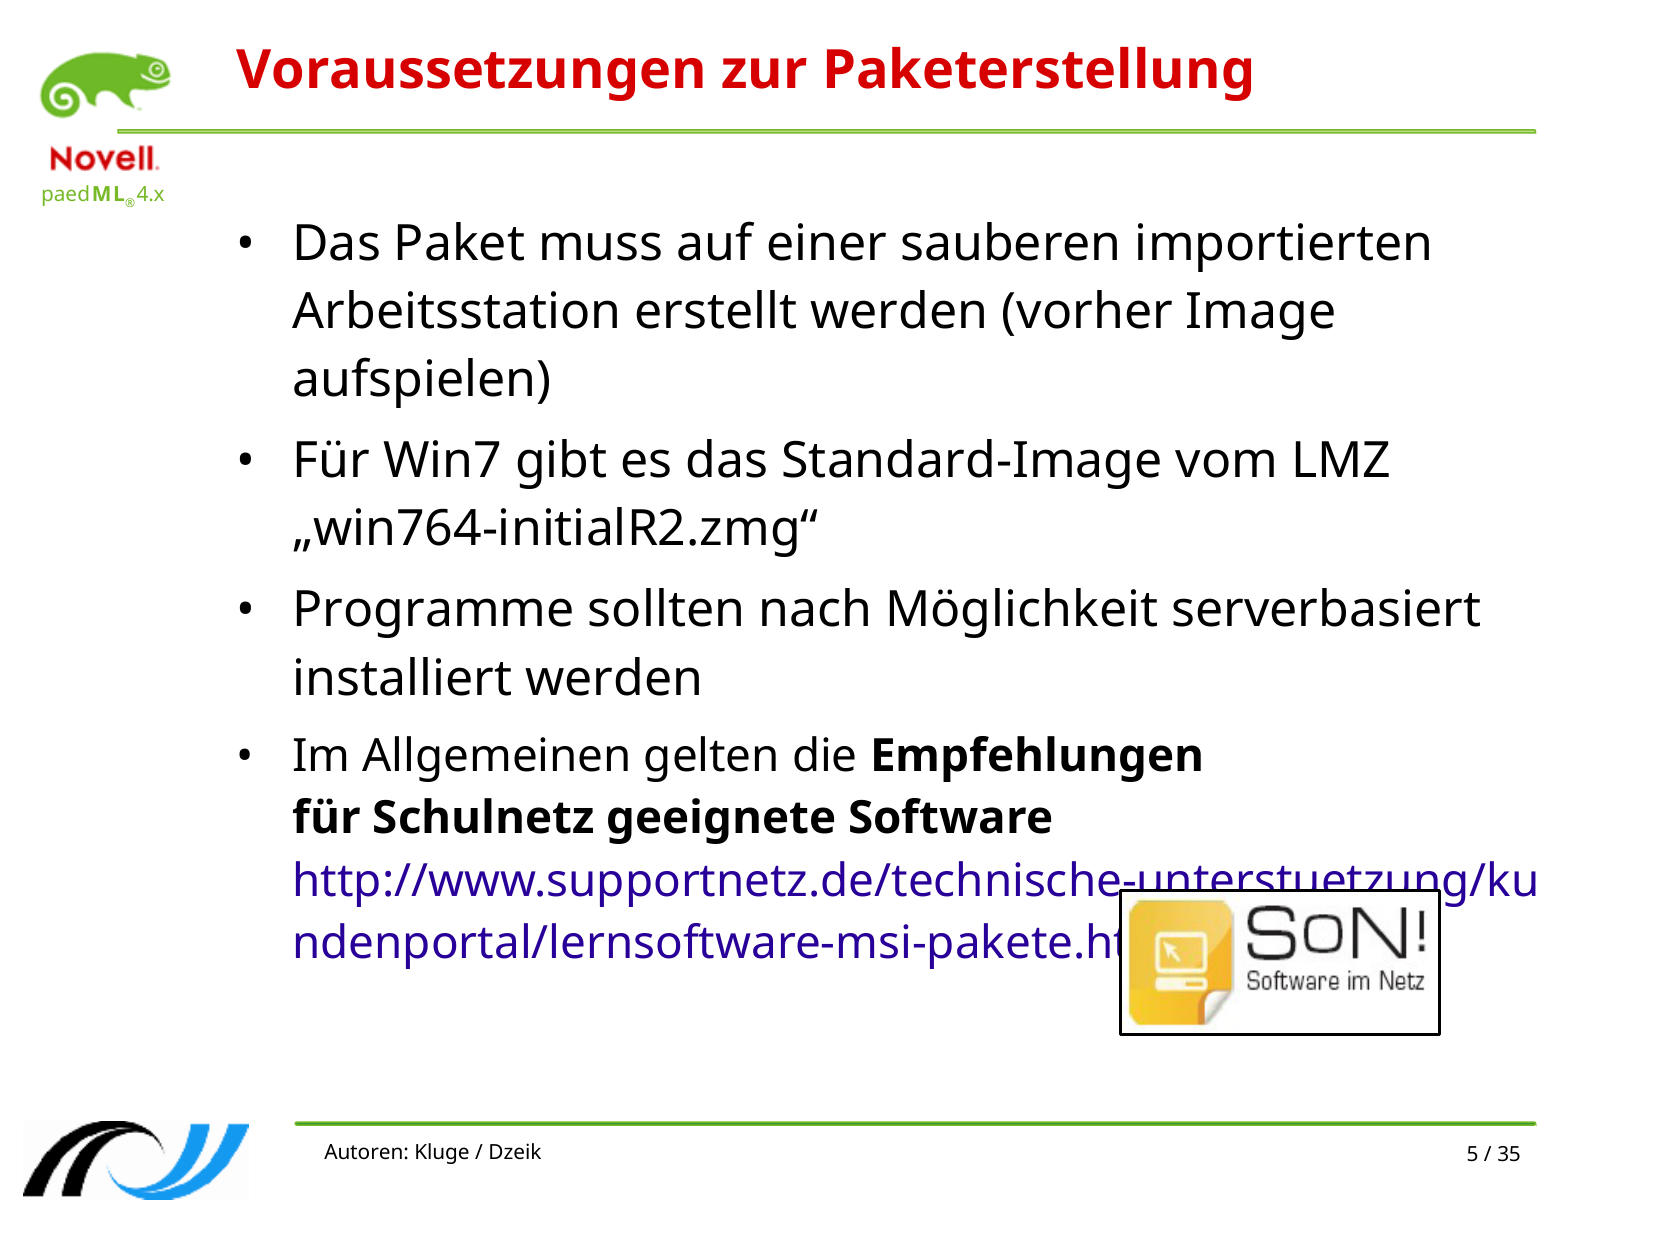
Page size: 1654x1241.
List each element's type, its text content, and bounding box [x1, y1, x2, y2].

picture [26, 35, 184, 193]
picture [1122, 892, 1439, 1034]
list Das Paket muss auf einer sauberen importierten Arbeitsstation erstellt werden (vorher Image aufspielen) Für Win7 gibt es das Standard-Image vom LMZ „win764-initialR2.zmg“ Programme sollten nach Möglichkeit serverbasiert installiert werden Im Allgemeinen gelten die Empfehlungen für Schulnetz geeignete Software http://www.supportnetz.de/technische-unterstuetzung/kundenportal/lernsoftware-msi-pakete.html [236, 206, 1565, 1073]
title Voraussetzungen zur Paketerstellung [236, 17, 1536, 119]
picture [23, 1121, 249, 1200]
